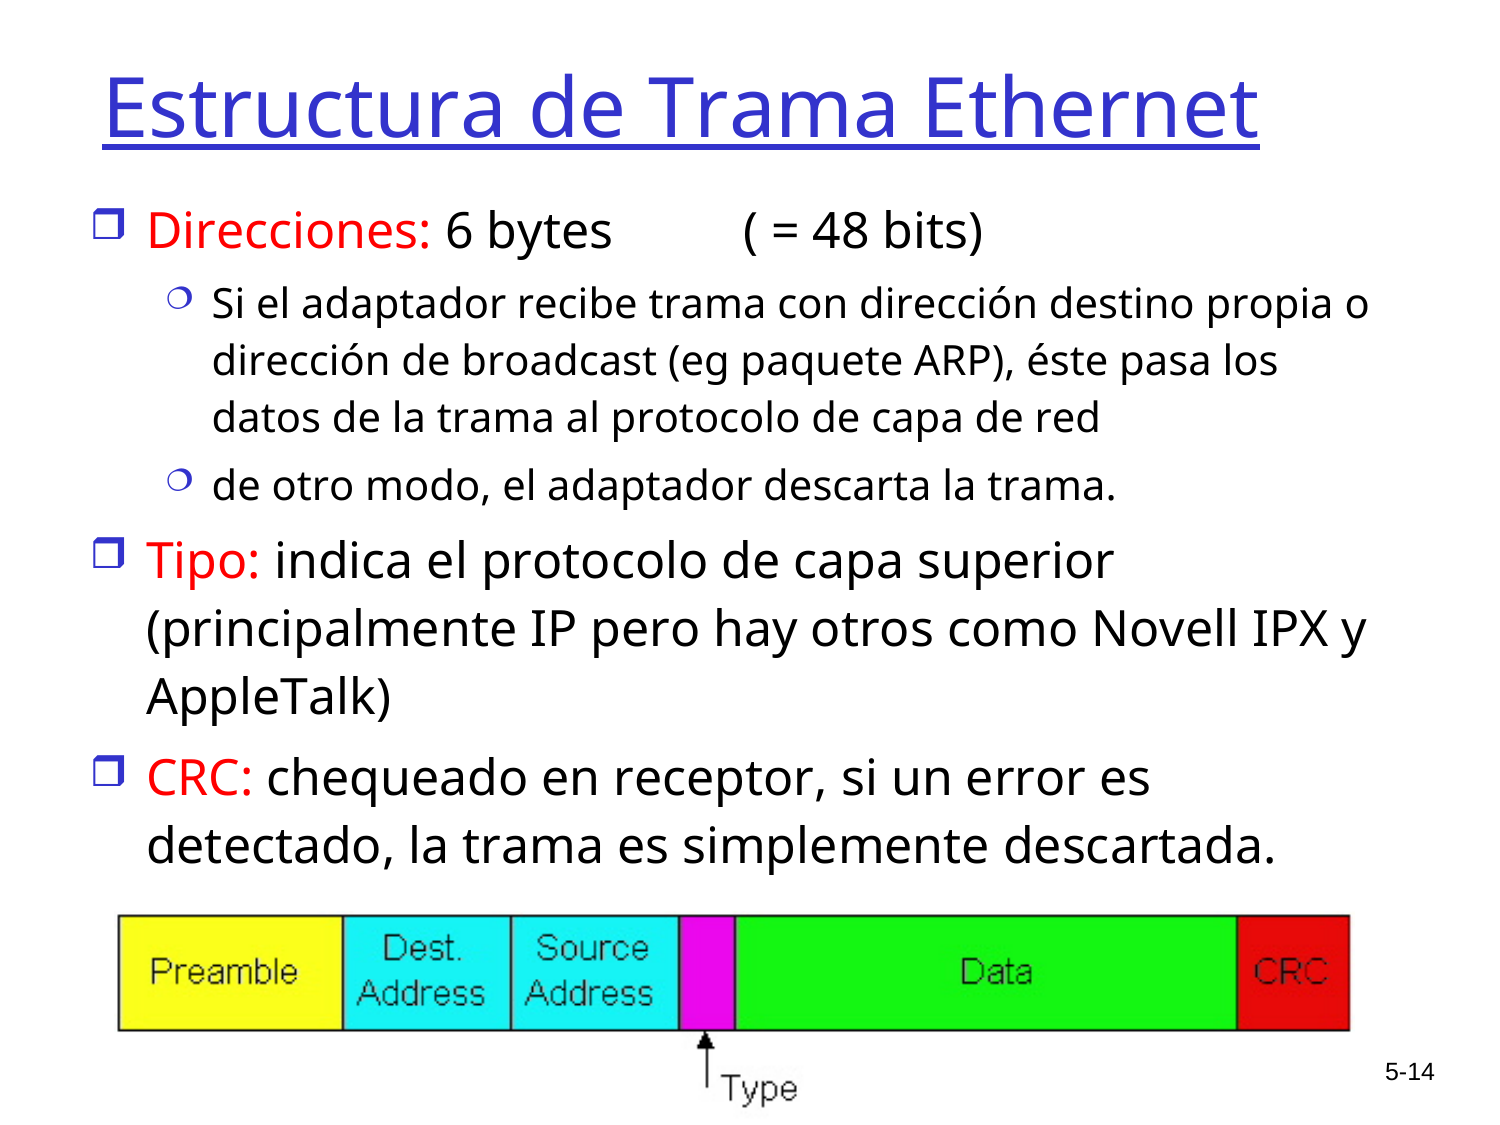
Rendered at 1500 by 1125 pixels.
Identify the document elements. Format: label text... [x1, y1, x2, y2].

title Estructura de Trama Ethernet [87, 23, 1363, 187]
picture [114, 911, 1355, 1125]
list Direcciones: 6 bytes ( = 48 bits) Si el adaptador recibe trama con dirección destino propia o dirección de broadcast (eg paquete ARP), éste pasa los datos de la trama al protocolo de capa de red de otro modo, el adaptador descarta la trama. Tipo: indica el protocolo de capa superior (principalmente IP pero hay otros como Novell IPX y AppleTalk) CRC: chequeado en receptor, si un error es detectado, la trama es simplemente descartada. [75, 187, 1388, 1013]
